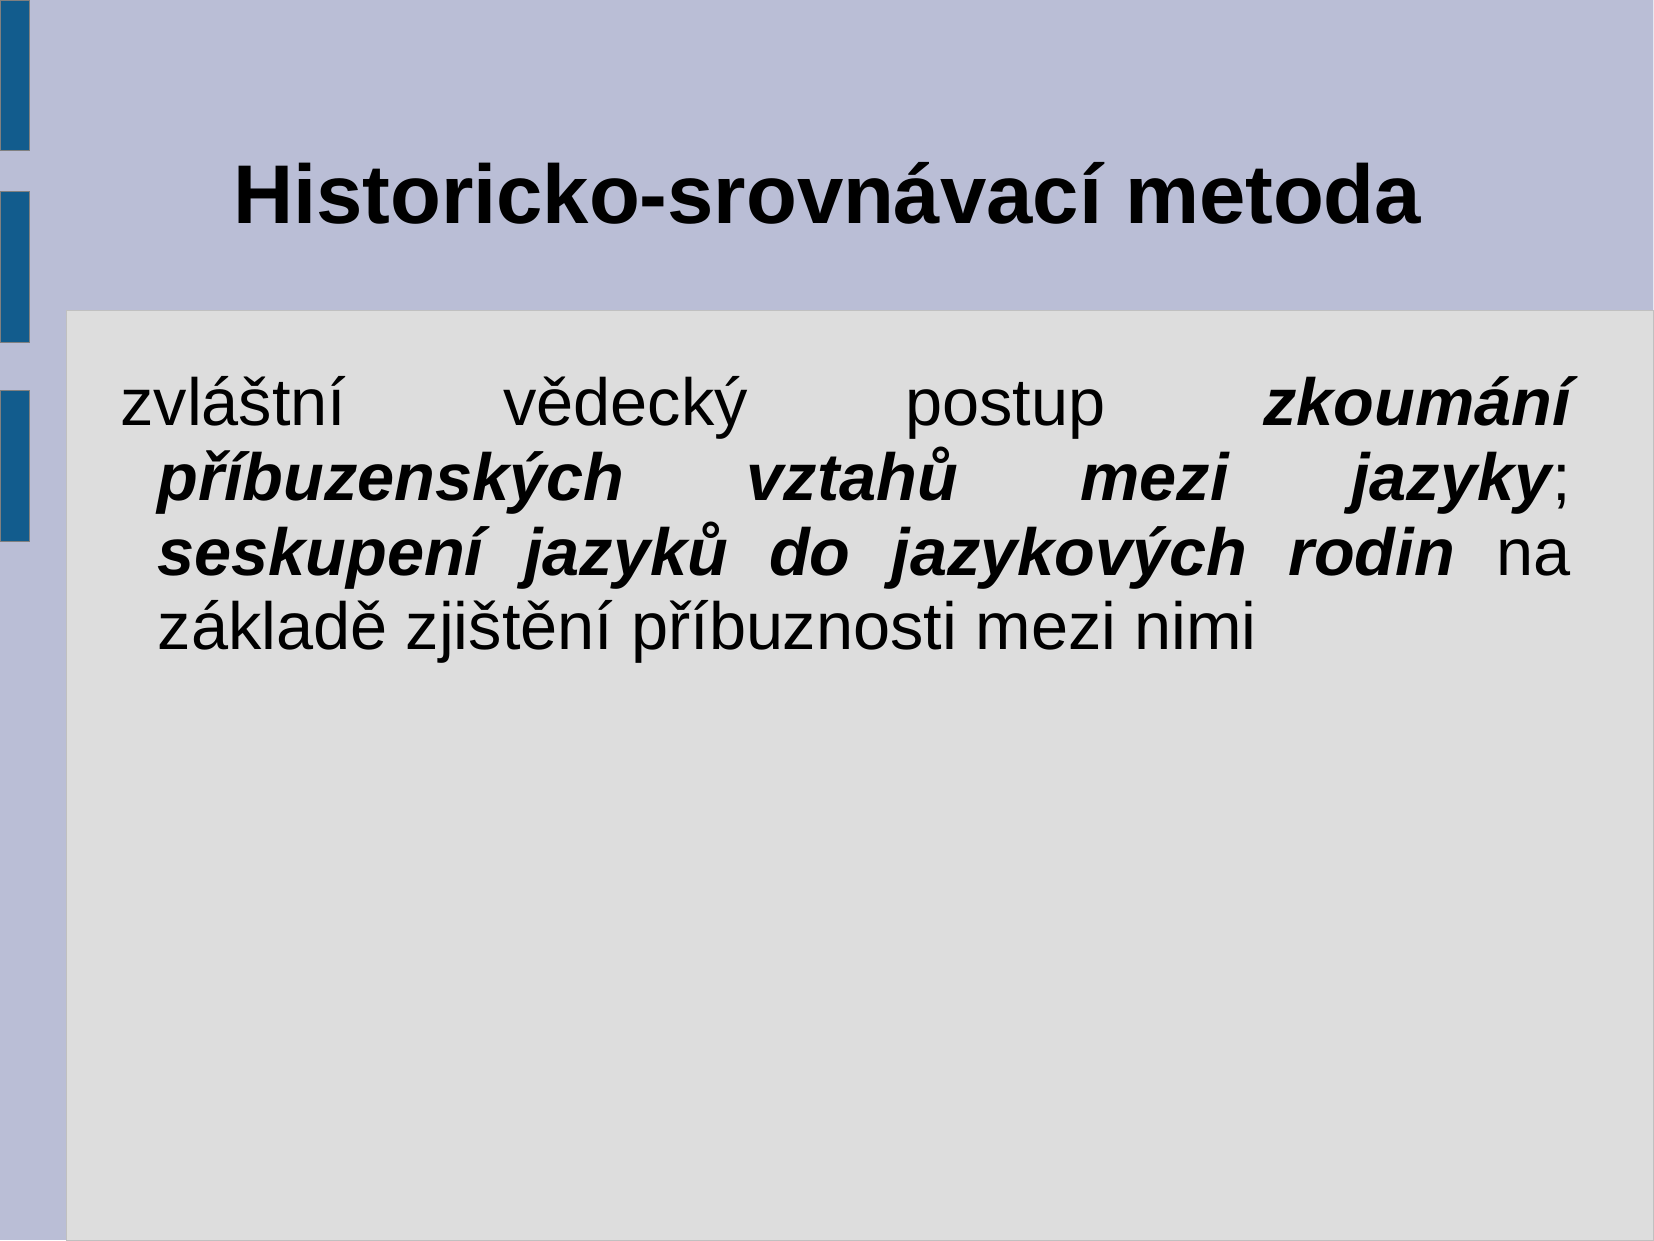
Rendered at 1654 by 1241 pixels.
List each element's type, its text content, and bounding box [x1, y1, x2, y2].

title Historicko-srovnávací metoda [121, 91, 1534, 290]
list zvláštní vědecký postup zkoumání příbuzenských vztahů mezi jazyky; seskupení jazyků do jazykových rodin na základě zjištění příbuznosti mezi nimi [82, 290, 1571, 1109]
